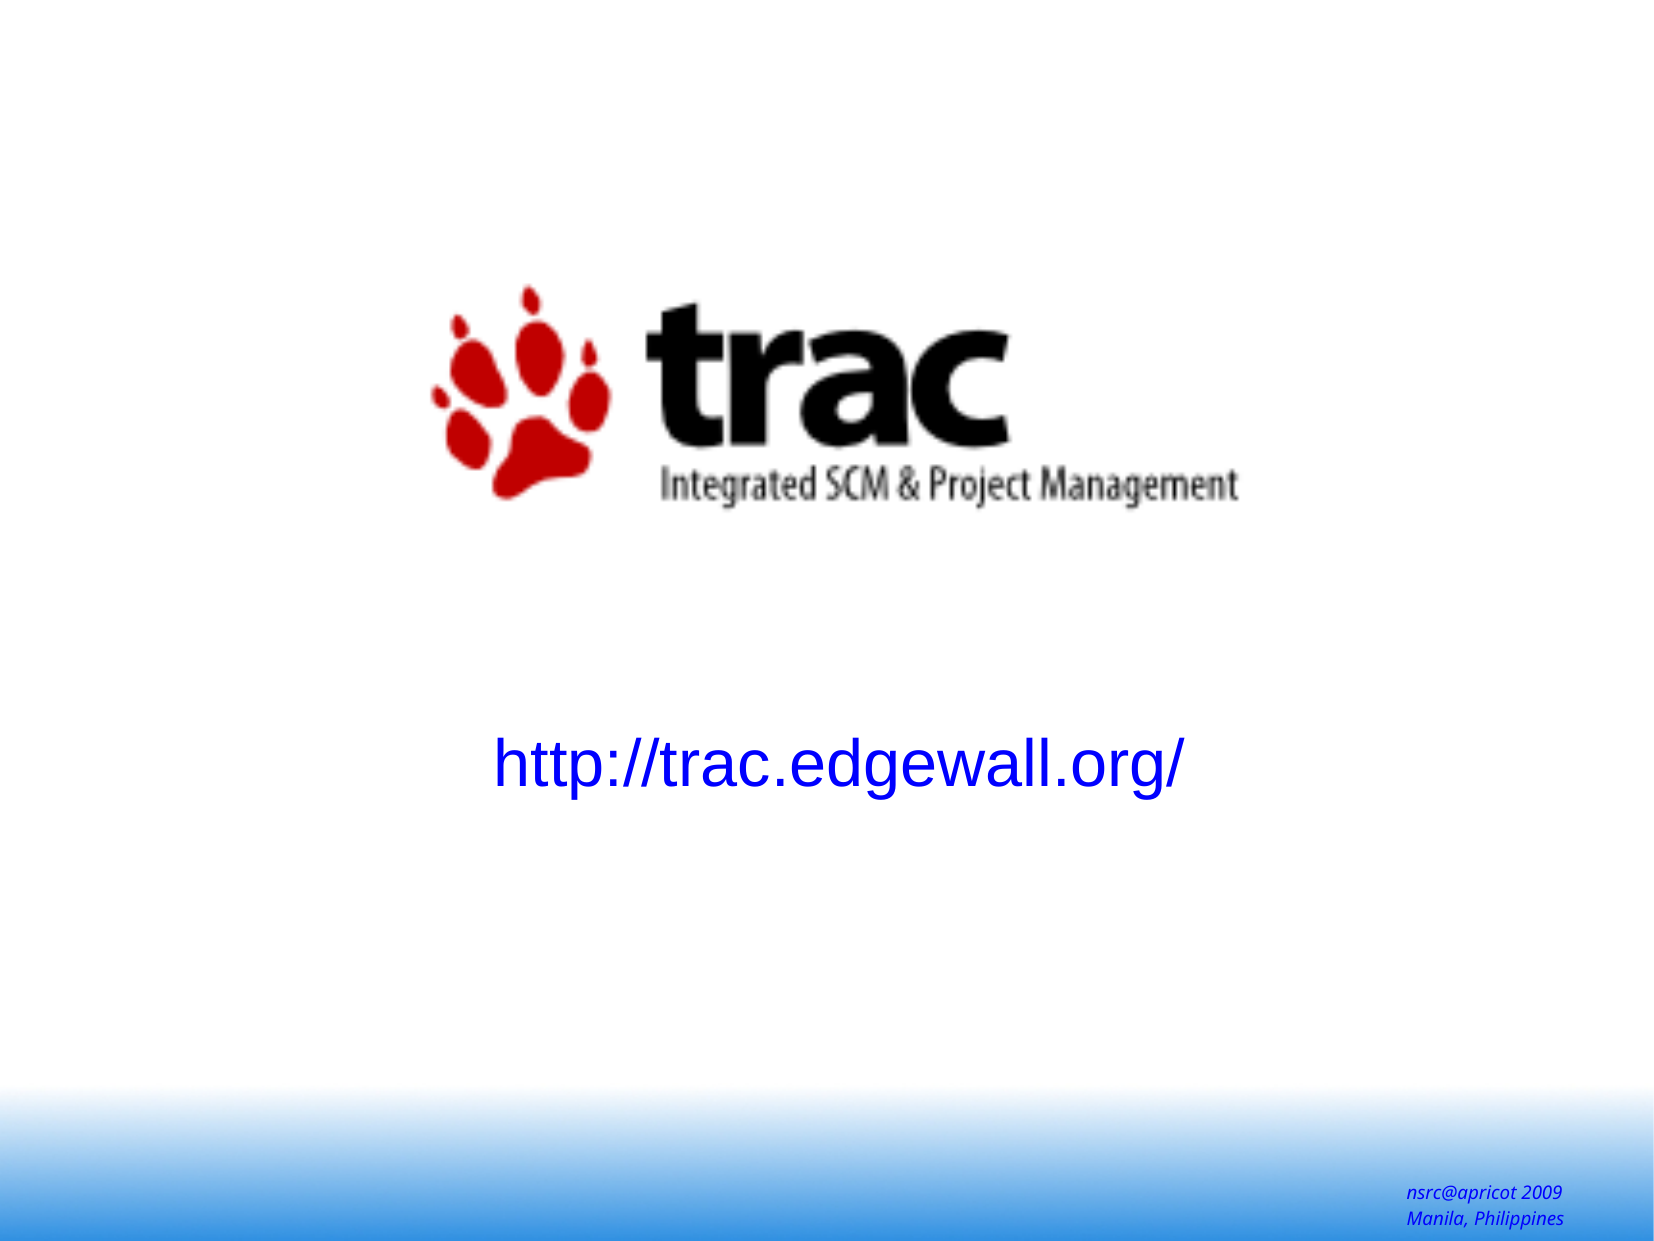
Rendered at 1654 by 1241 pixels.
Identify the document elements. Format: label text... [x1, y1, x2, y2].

picture [0, 1083, 1654, 1241]
text_box http://trac.edgewall.org/ [478, 718, 1225, 809]
picture [425, 282, 1247, 517]
